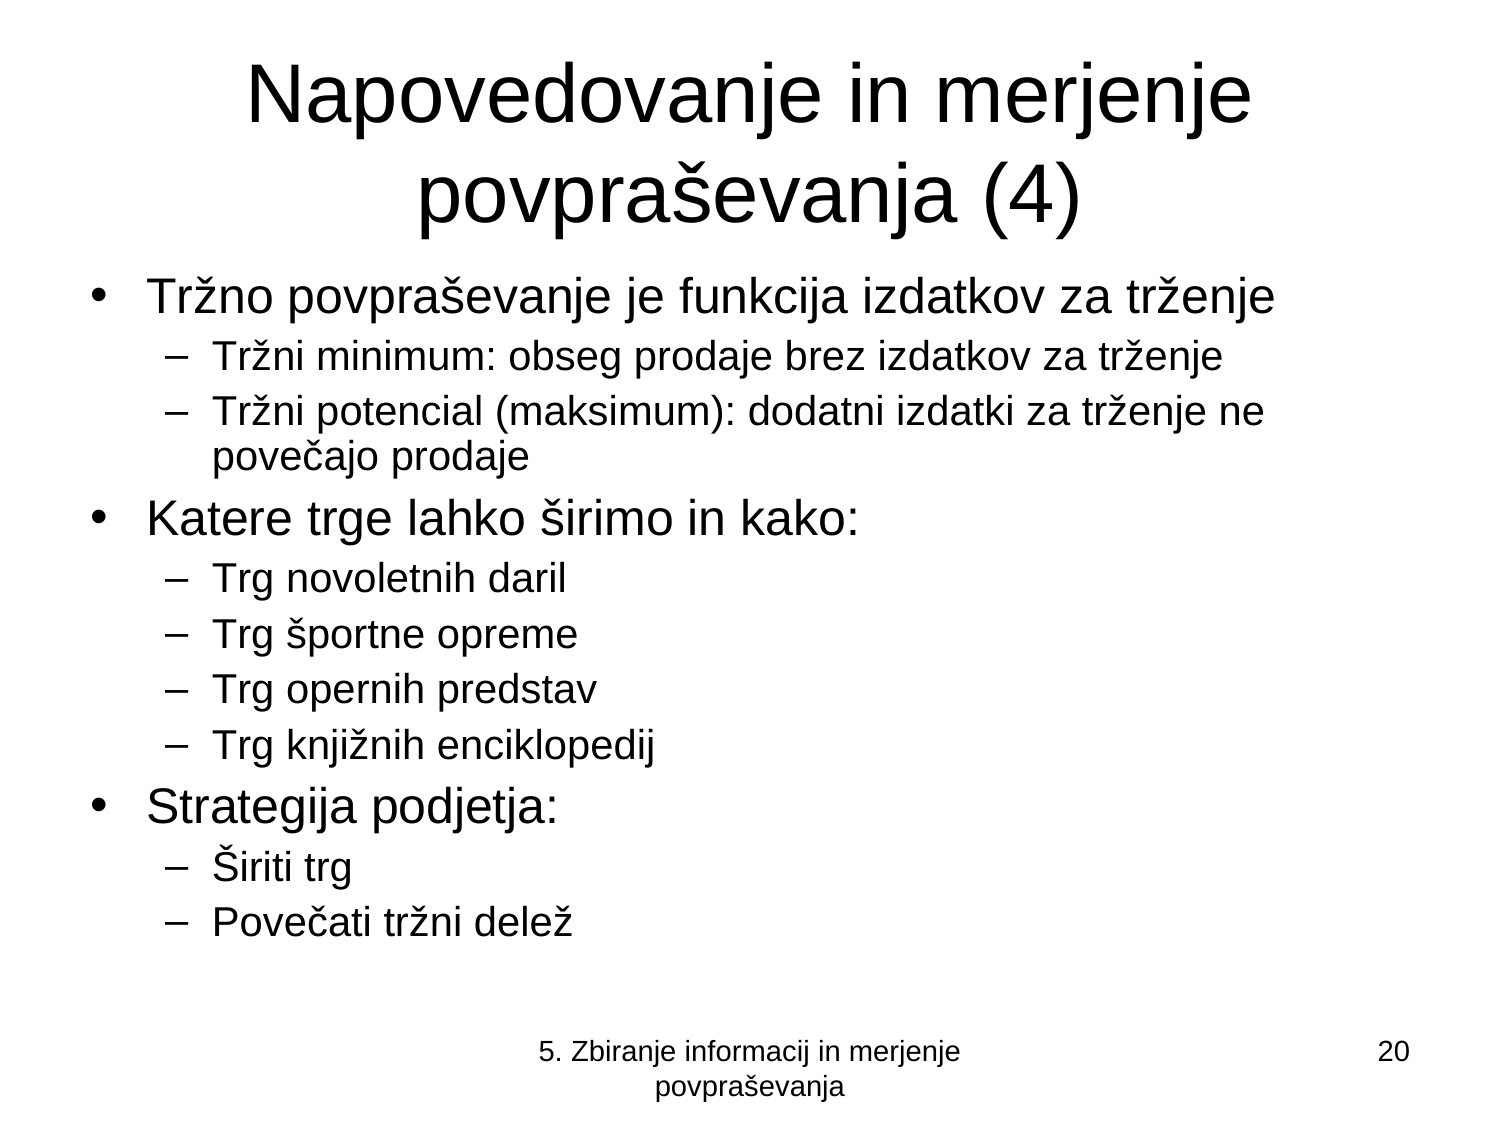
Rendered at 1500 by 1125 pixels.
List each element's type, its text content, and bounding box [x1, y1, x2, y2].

title Napovedovanje in merjenje povpraševanja (4) [75, 31, 1426, 247]
text_box 5. Zbiranje informacij in merjenje povpraševanja [512, 1024, 988, 1103]
list Tržno povpraševanje je funkcija izdatkov za trženje Tržni minimum: obseg prodaje brez izdatkov za trženje Tržni potencial (maksimum): dodatni izdatki za trženje ne povečajo prodaje Katere trge lahko širimo in kako: Trg novoletnih daril Trg športne opreme Trg opernih predstav Trg knjižnih enciklopedij Strategija podjetja: Širiti trg Povečati tržni delež [75, 262, 1426, 1010]
text_box <number> [1074, 1024, 1426, 1103]
